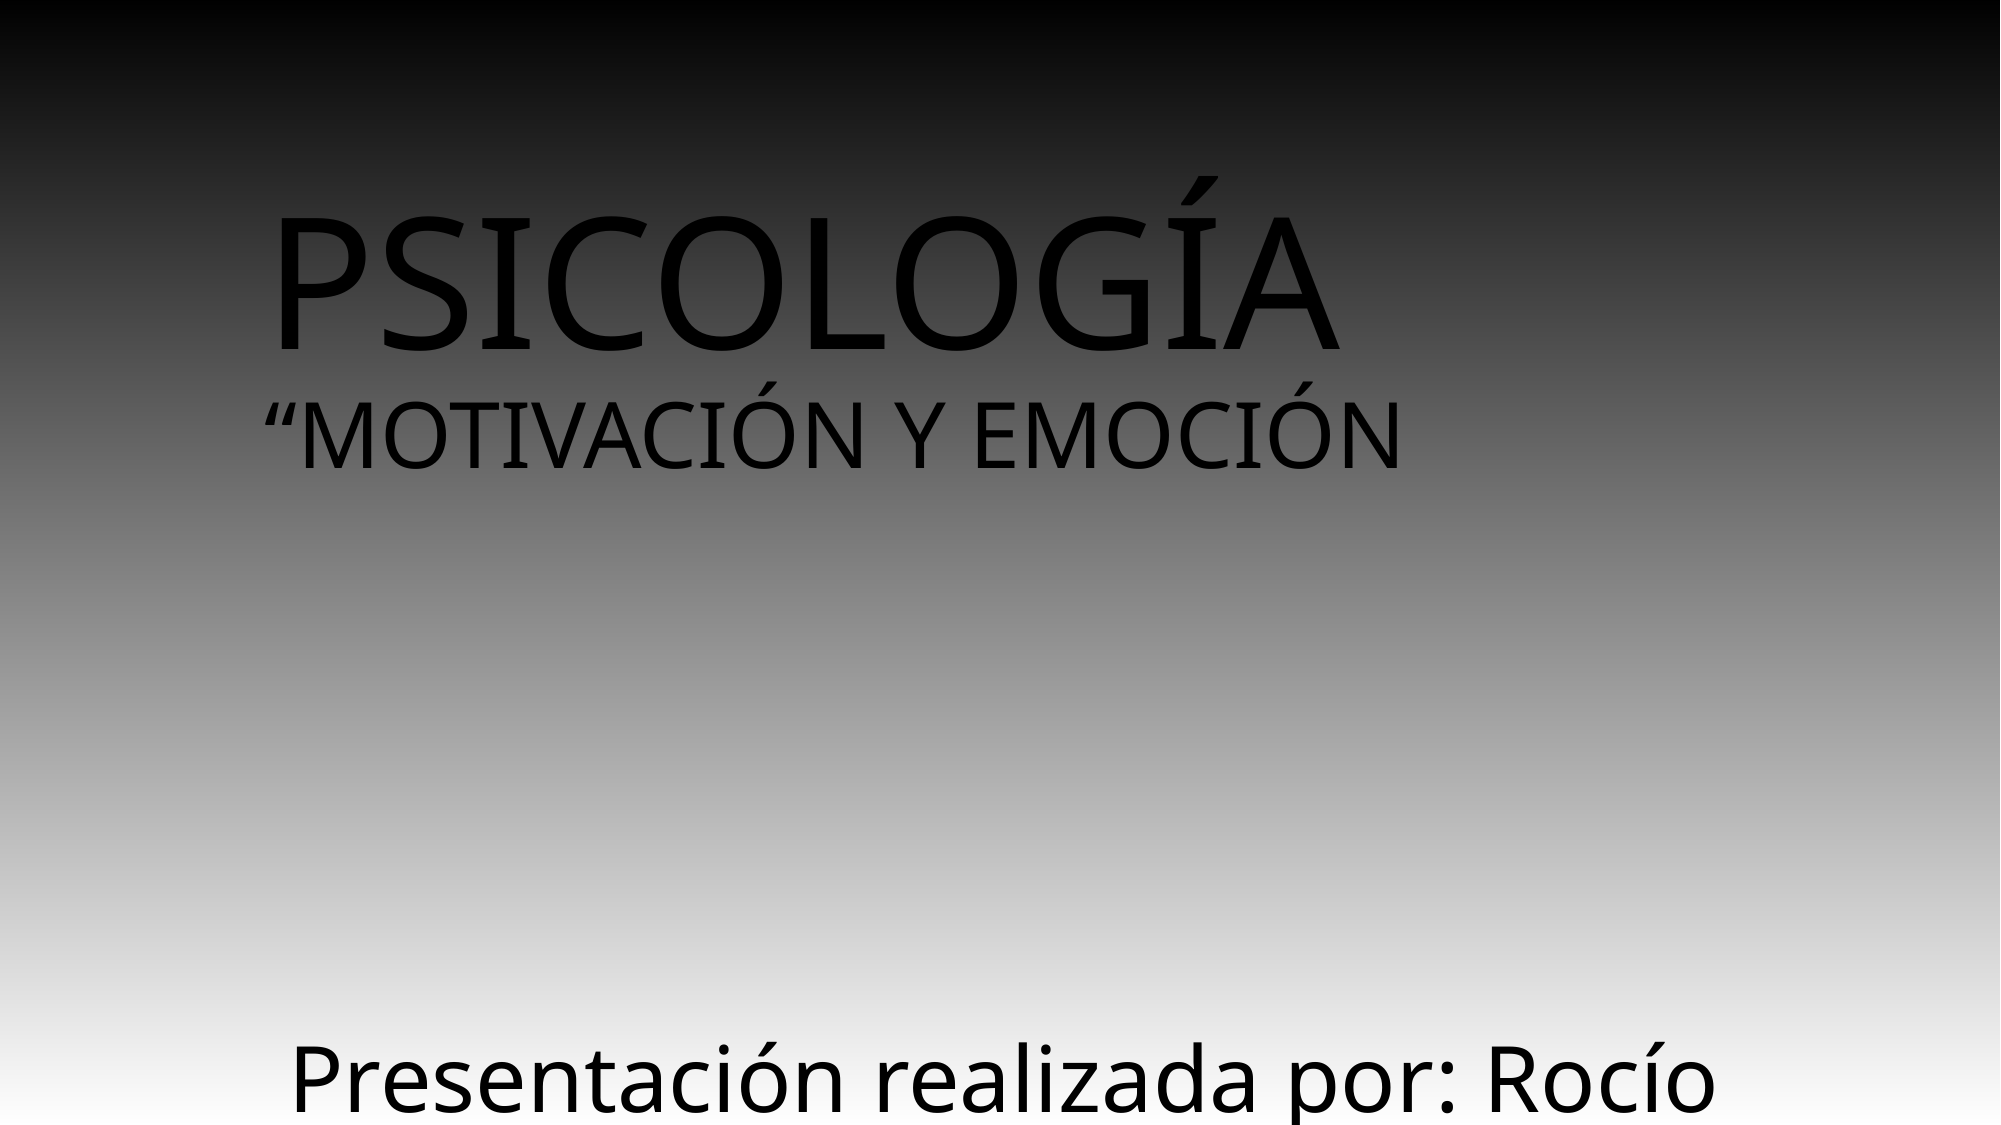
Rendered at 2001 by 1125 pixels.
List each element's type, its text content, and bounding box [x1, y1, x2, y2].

title PSICOLOGÍA “MOTIVACIÓN Y EMOCIÓN [249, 184, 1750, 576]
subtitle Presentación realizada por: Rocío García Jiménez [273, 729, 1774, 1001]
